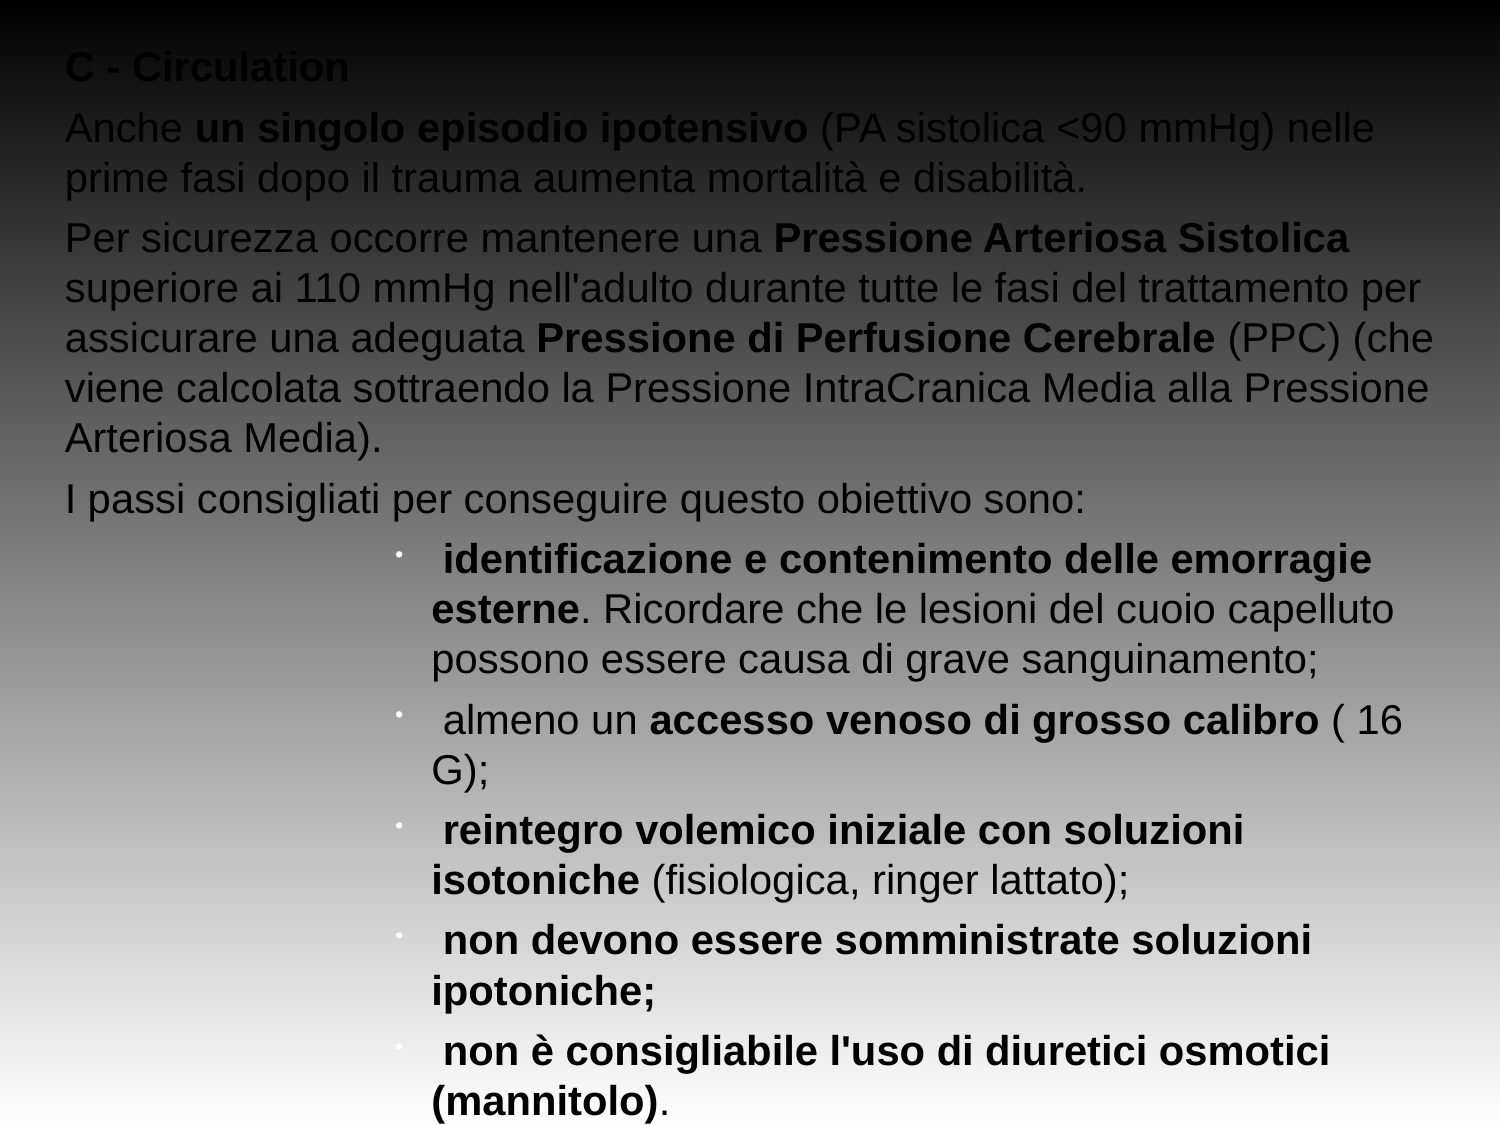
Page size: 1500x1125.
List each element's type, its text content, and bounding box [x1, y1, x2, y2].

text_box C - Circulation Anche un singolo episodio ipotensivo (PA sistolica <90 mmHg) nelle prime fasi dopo il trauma aumenta mortalità e disabilità. Per sicurezza occorre mantenere una Pressione Arteriosa Sistolica superiore ai 110 mmHg nell'adulto durante tutte le fasi del trattamento per assicurare una adeguata Pressione di Perfusione Cerebrale (PPC) (che viene calcolata sottraendo la Pressione IntraCranica Media alla Pressione Arteriosa Media). I passi consigliati per conseguire questo obiettivo sono: identificazione e contenimento delle emorragie esterne. Ricordare che le lesioni del cuoio capelluto possono essere causa di grave sanguinamento; almeno un accesso venoso di grosso calibro ( 16 G); reintegro volemico iniziale con soluzioni isotoniche (fisiologica, ringer lattato); non devono essere somministrate soluzioni ipotoniche; non è consigliabile l'uso di diuretici osmotici (mannitolo). [49, 32, 1463, 1125]
